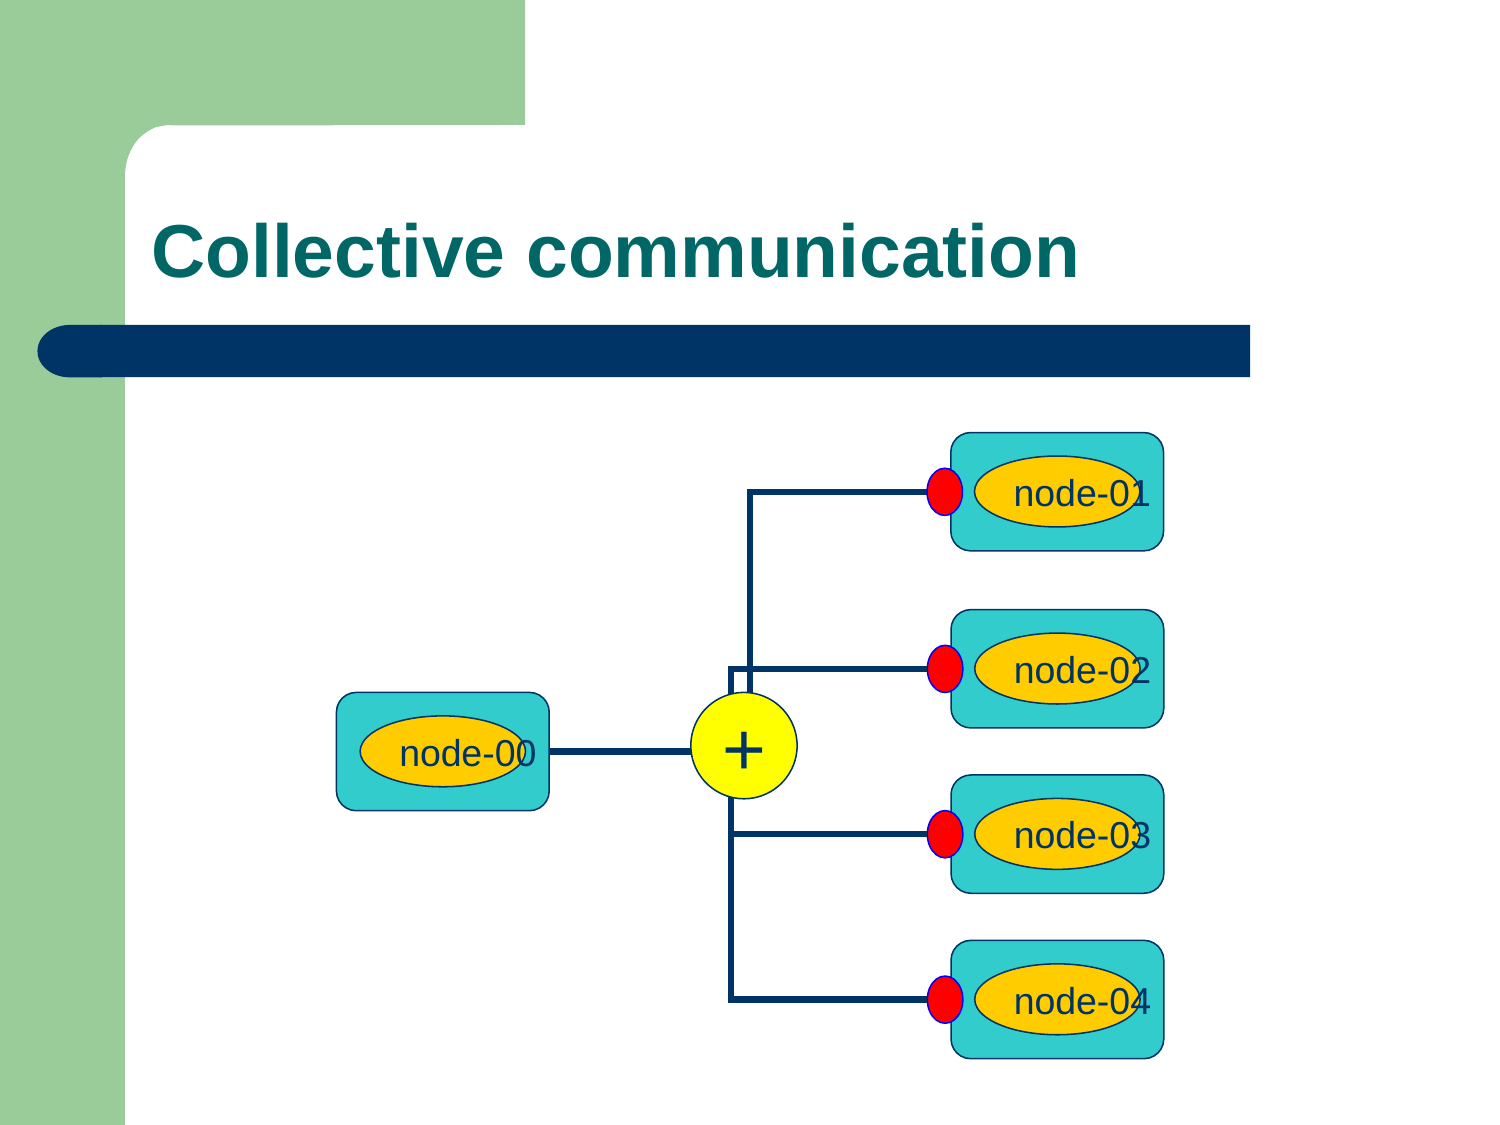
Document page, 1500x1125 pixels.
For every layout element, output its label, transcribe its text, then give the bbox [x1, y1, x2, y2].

text_box node-04 [974, 963, 1139, 1035]
text_box node-02 [974, 633, 1141, 704]
text_box + [690, 692, 798, 799]
text_box [927, 774, 1164, 894]
title Collective communication [136, 136, 1414, 301]
text_box node-00 [360, 715, 522, 787]
text_box [927, 609, 1164, 728]
text_box node-01 [974, 456, 1139, 527]
text_box [927, 940, 1164, 1059]
text_box [927, 432, 1164, 551]
text_box [336, 692, 550, 811]
text_box node-03 [974, 798, 1140, 870]
